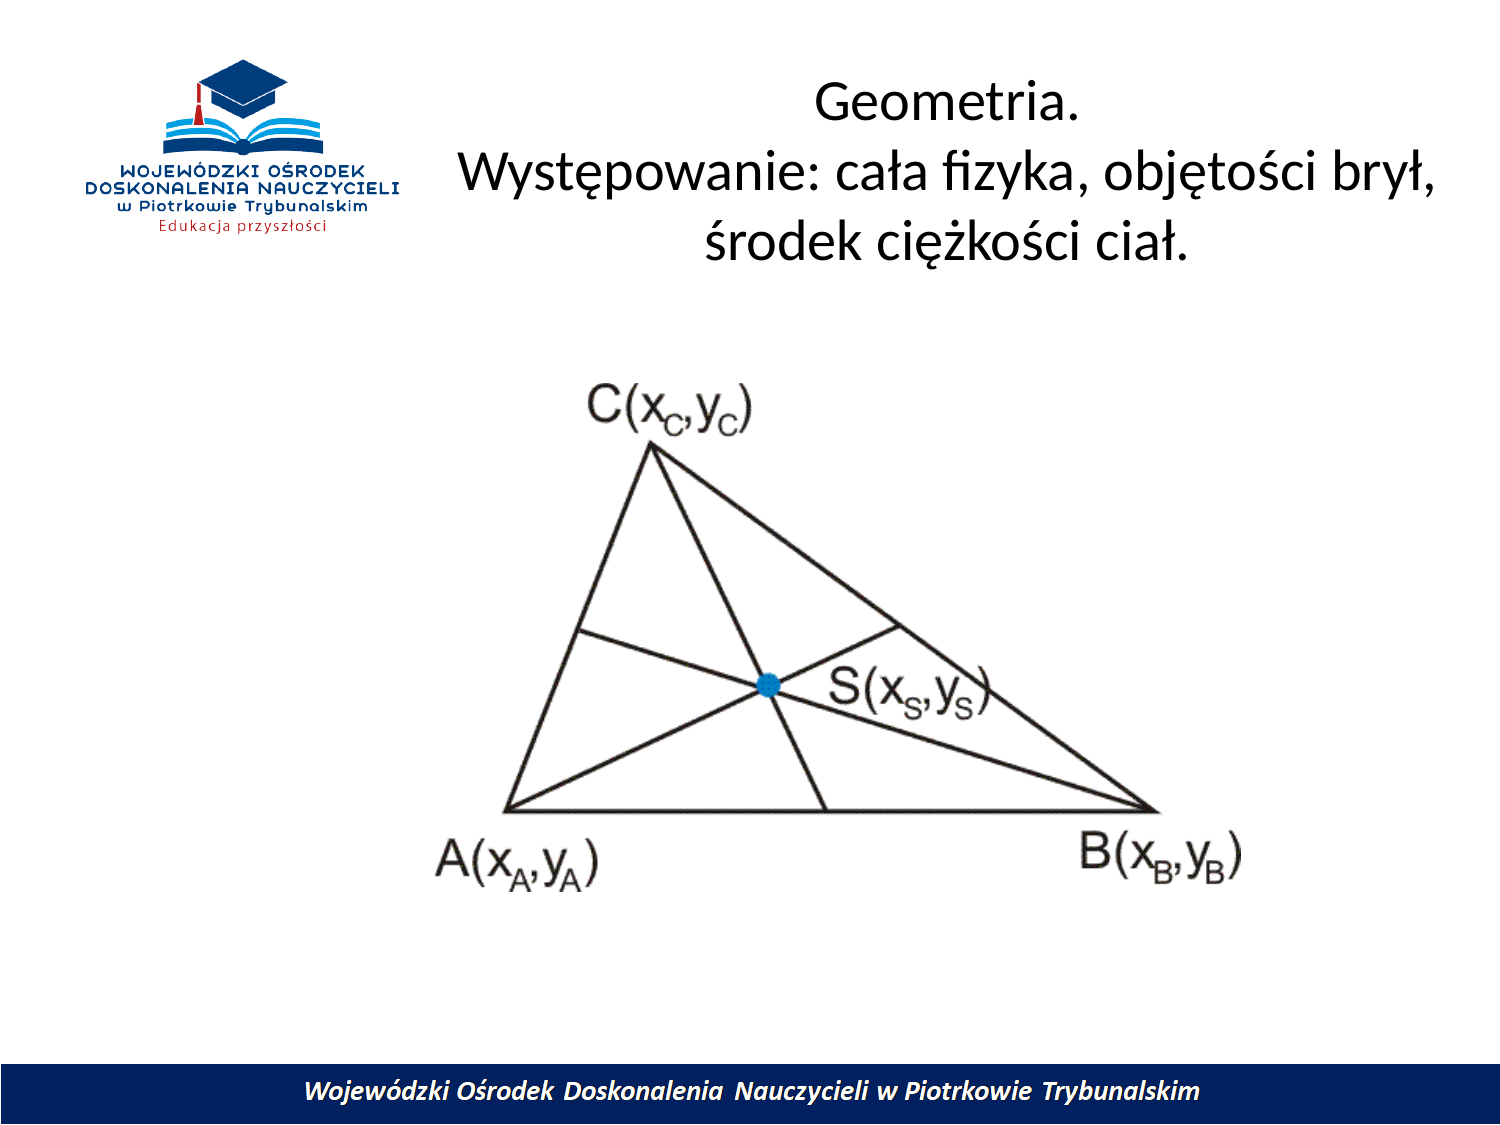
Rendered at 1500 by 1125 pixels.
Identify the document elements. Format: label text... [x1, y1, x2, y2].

picture [435, 383, 1241, 892]
title Geometria. Występowanie: cała fizyka, objętości brył, środek ciężkości ciał. [395, 31, 1500, 303]
